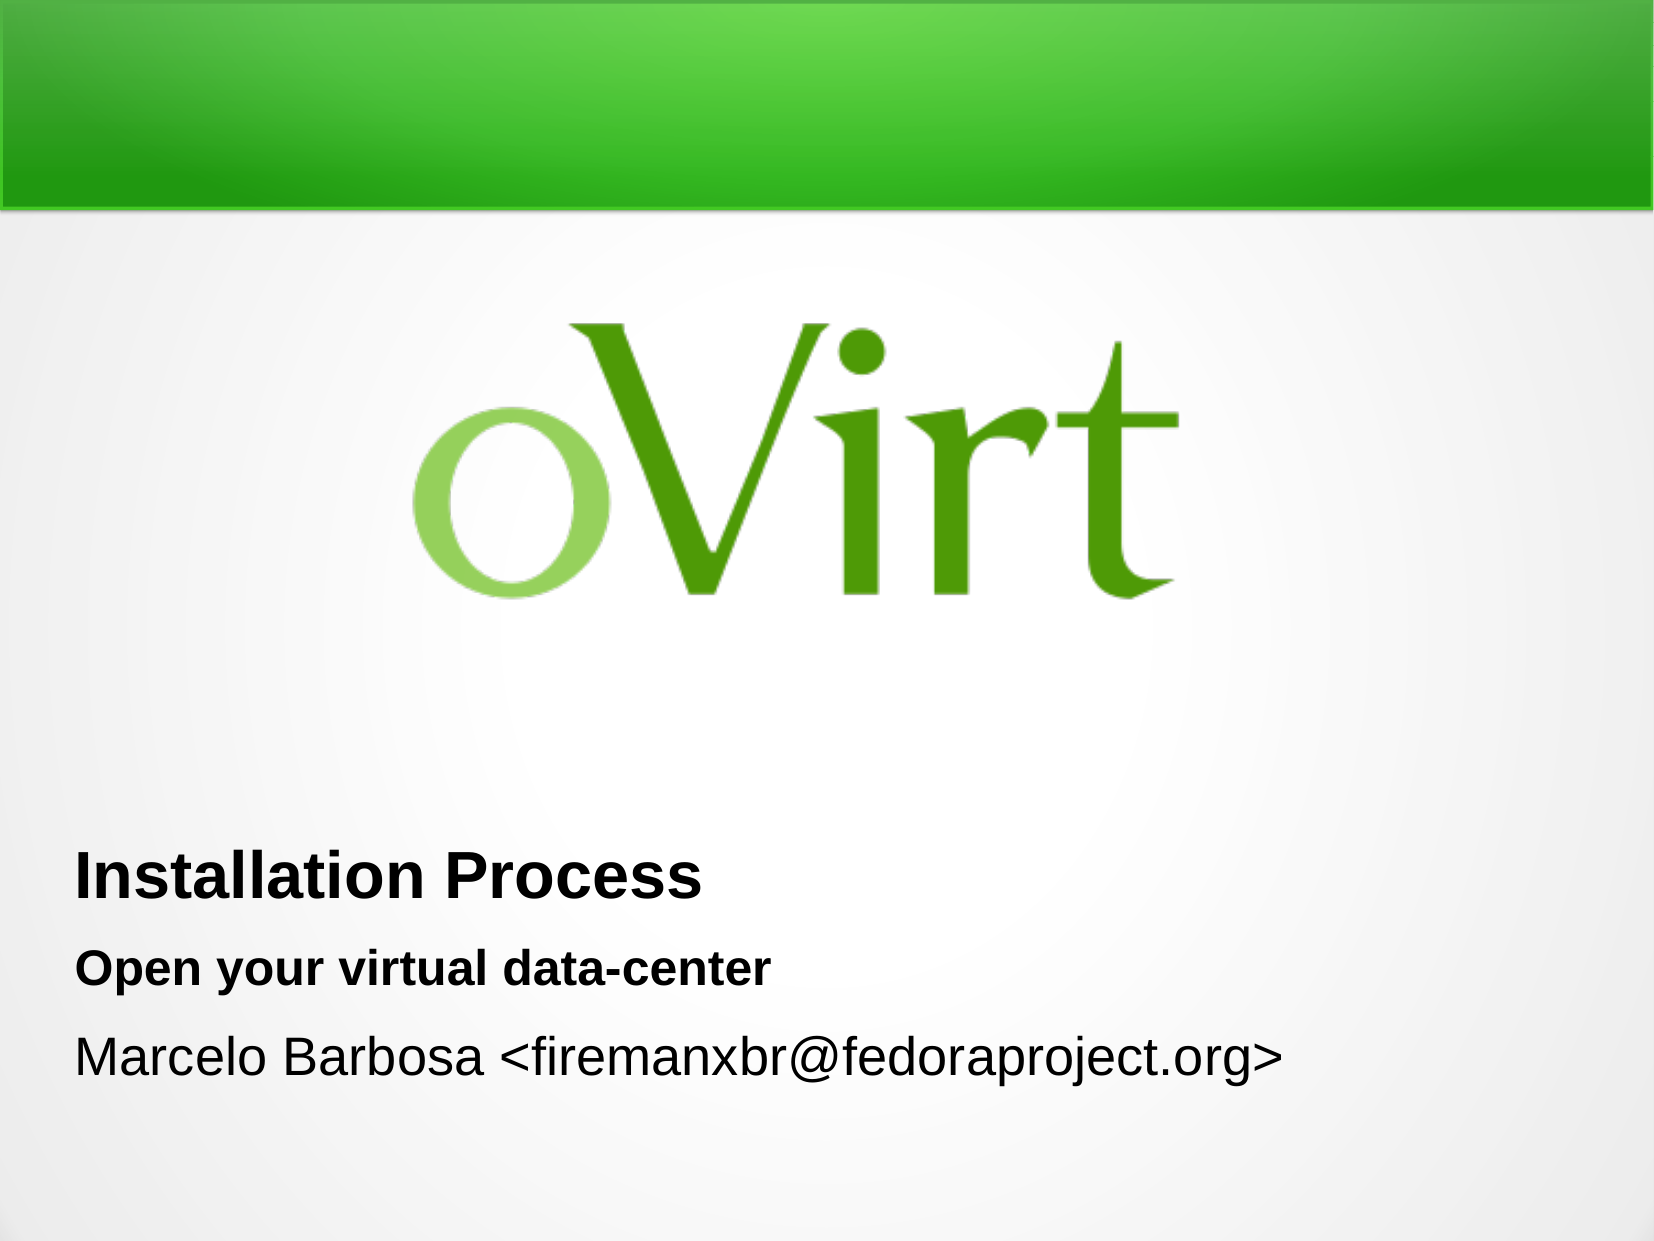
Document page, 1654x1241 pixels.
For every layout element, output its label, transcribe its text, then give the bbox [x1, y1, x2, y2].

picture [363, 256, 1243, 648]
text_box Installation Process Open your virtual data-center Marcelo Barbosa <firemanxbr@fedoraproject.org> [59, 793, 1541, 1131]
